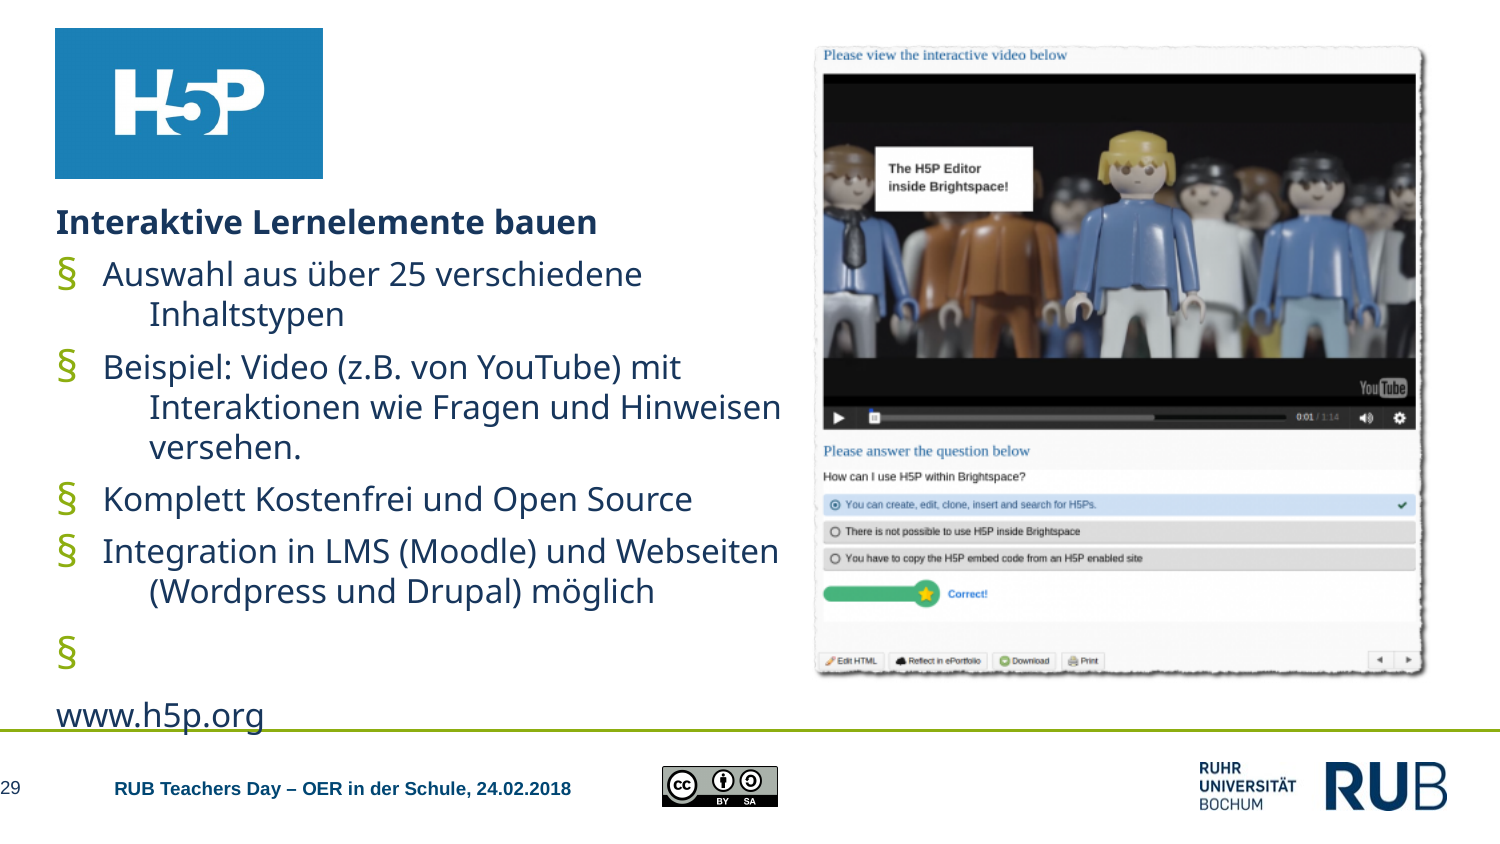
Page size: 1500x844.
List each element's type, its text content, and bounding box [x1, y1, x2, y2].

picture [812, 44, 1432, 683]
text_box Interaktive Lernelemente bauen Auswahl aus über 25 verschiedene Inhaltstypen Beispiel: Video (z.B. von YouTube) mit Interaktionen wie Fragen und Hinweisen versehen. Komplett Kostenfrei und Open Source Integration in LMS (Moodle) und Webseiten (Wordpress und Drupal) möglich www.h5p.org [55, 201, 812, 681]
text_box 29 [0, 764, 85, 810]
picture [55, 28, 323, 179]
text_box RUB Teachers Day – OER in der Schule, 24.02.2018 [114, 776, 948, 822]
picture [662, 766, 778, 808]
